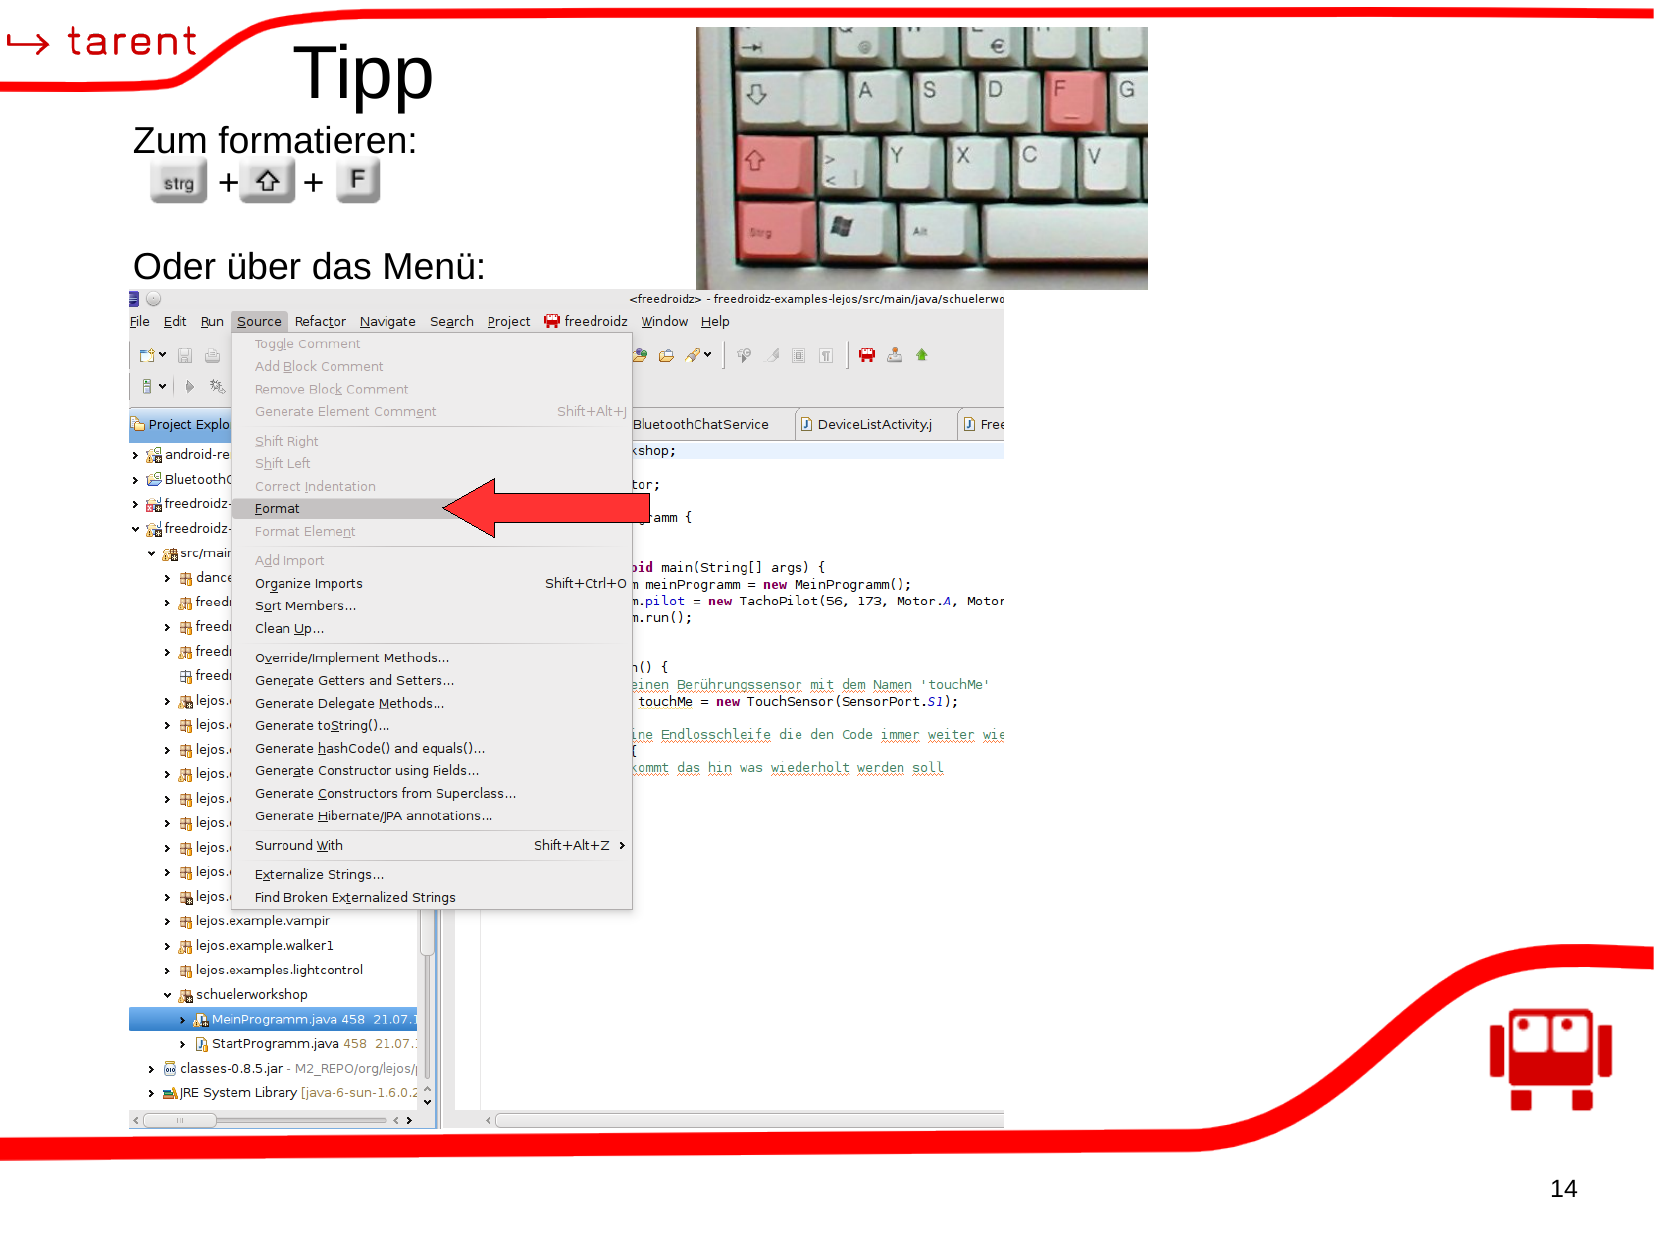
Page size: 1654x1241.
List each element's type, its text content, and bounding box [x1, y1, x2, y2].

text_box Zum formatieren: + + Oder über das Menü: [118, 112, 696, 295]
text_box Tipp [277, 23, 1654, 142]
text_box [442, 478, 650, 538]
picture [333, 153, 384, 207]
picture [147, 153, 211, 207]
picture [236, 153, 299, 207]
picture [0, 27, 1654, 1161]
text_box Zum formatieren: + + Oder über das Menü: [1004, 112, 1418, 295]
picture [0, 7, 1654, 92]
